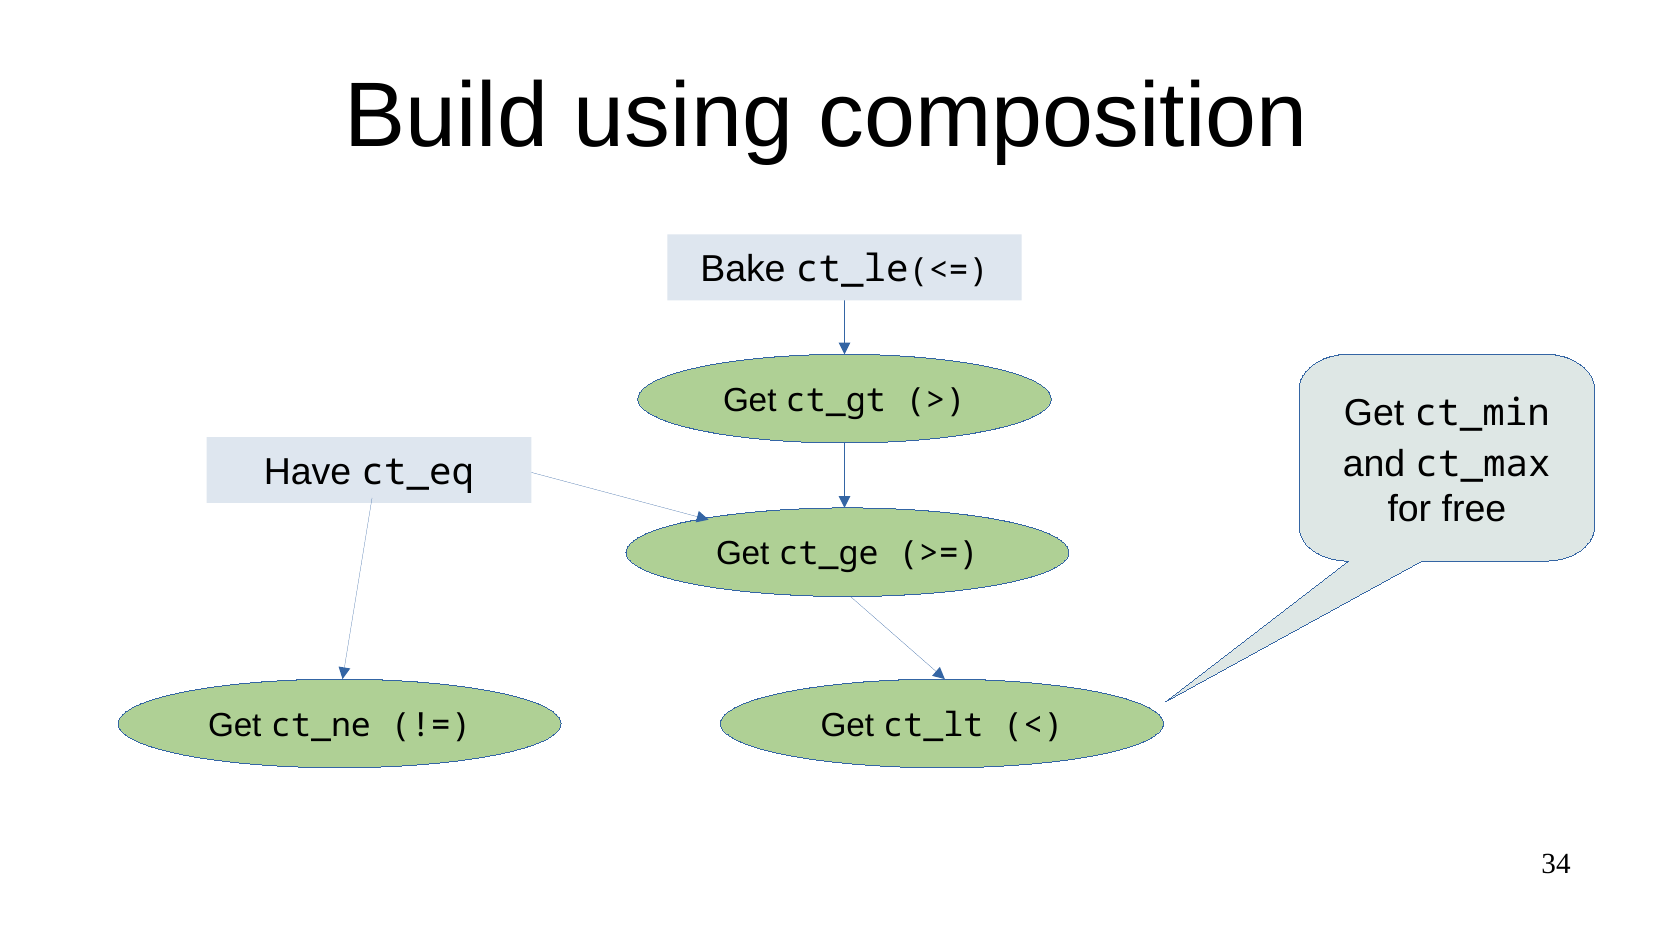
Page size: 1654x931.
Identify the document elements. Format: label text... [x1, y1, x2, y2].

title Build using composition [82, 37, 1571, 193]
text_box Have ct_eq [206, 437, 532, 498]
text_box Get ct_min and ct_max for free [1165, 354, 1595, 702]
text_box Get ct_ge (>=) [625, 507, 1069, 597]
text_box Bake ct_le(<=) [667, 234, 1022, 296]
text_box Get ct_ne (!=) [118, 679, 562, 768]
text_box Get ct_gt (>) [637, 354, 1052, 443]
text_box Get ct_lt (<) [720, 679, 1164, 768]
